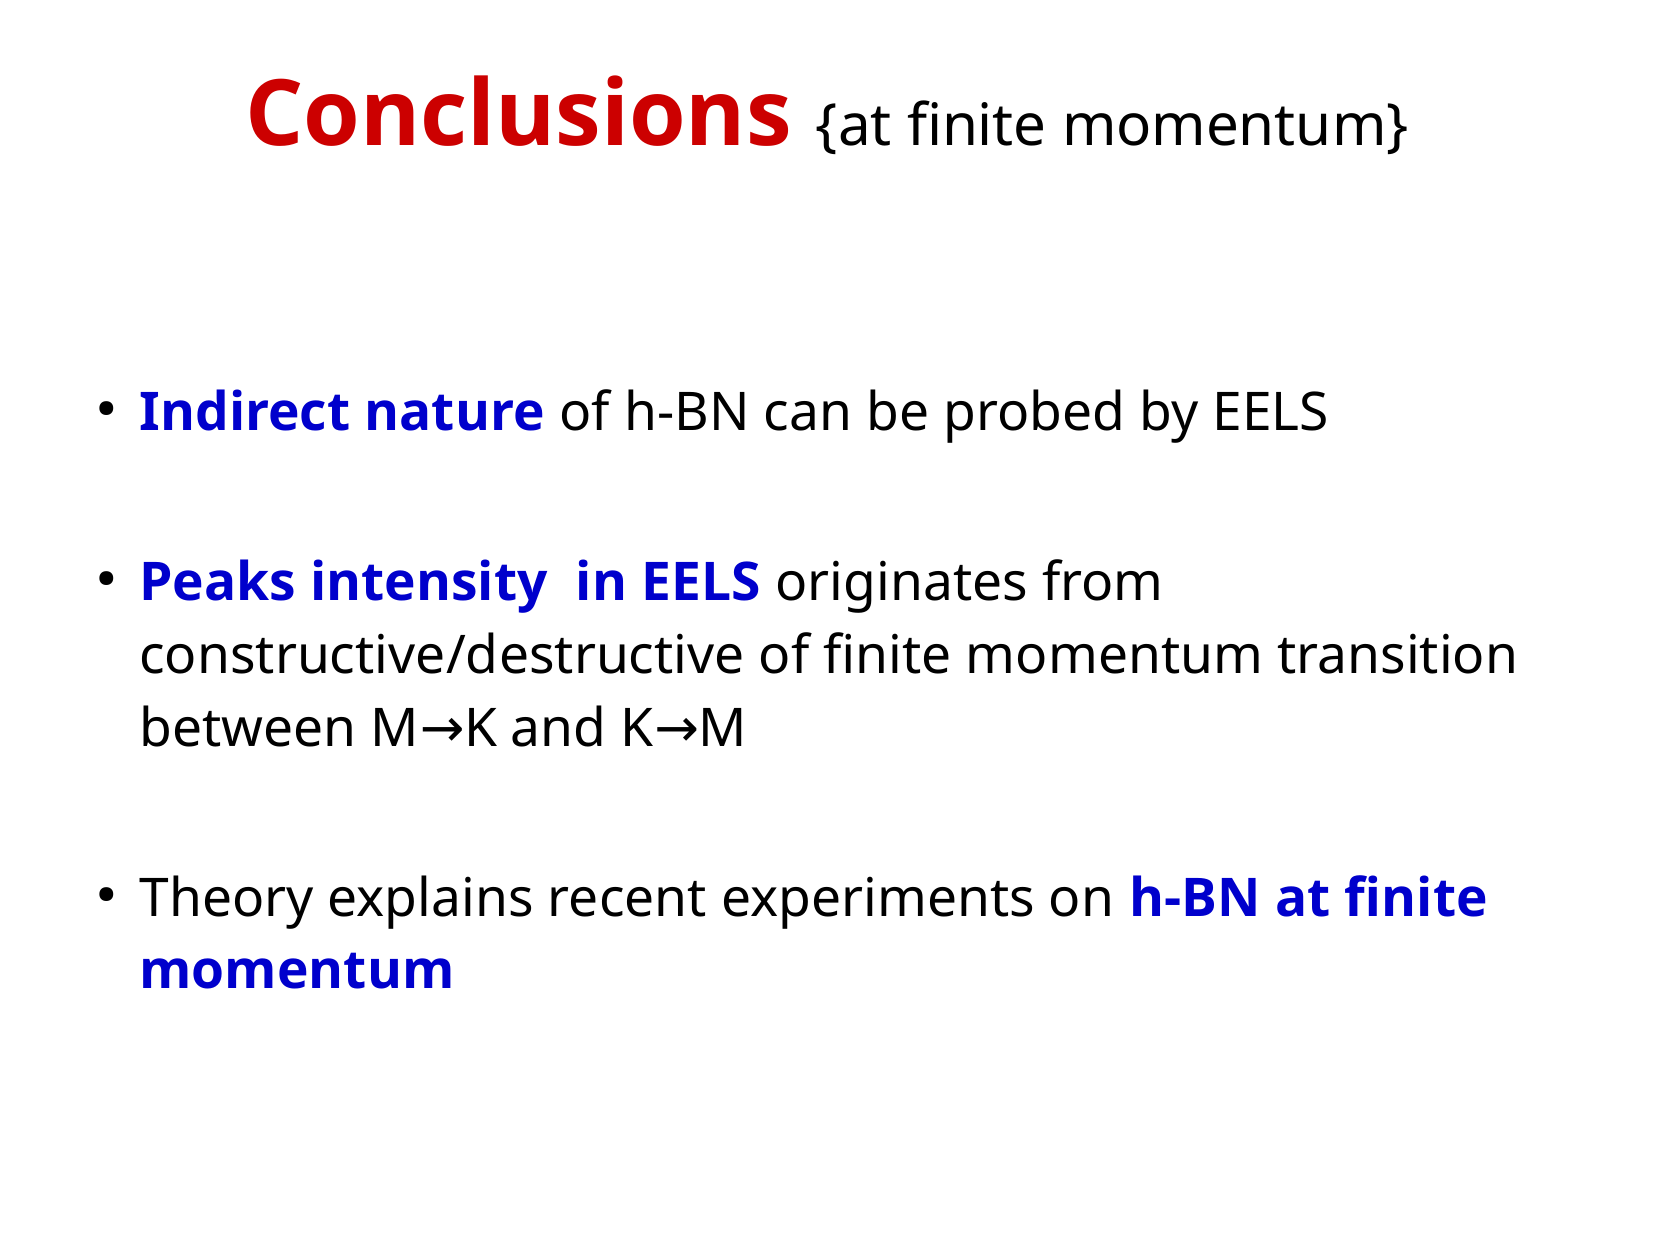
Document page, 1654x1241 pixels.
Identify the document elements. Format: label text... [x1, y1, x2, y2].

list Indirect nature of h-BN can be probed by EELS Peaks intensity in EELS originates from constructive/destructive of finite momentum transition between M→K and K→M Theory explains recent experiments on h-BN at finite momentum [82, 290, 1571, 1010]
title Conclusions {at finite momentum} [82, 37, 1571, 184]
